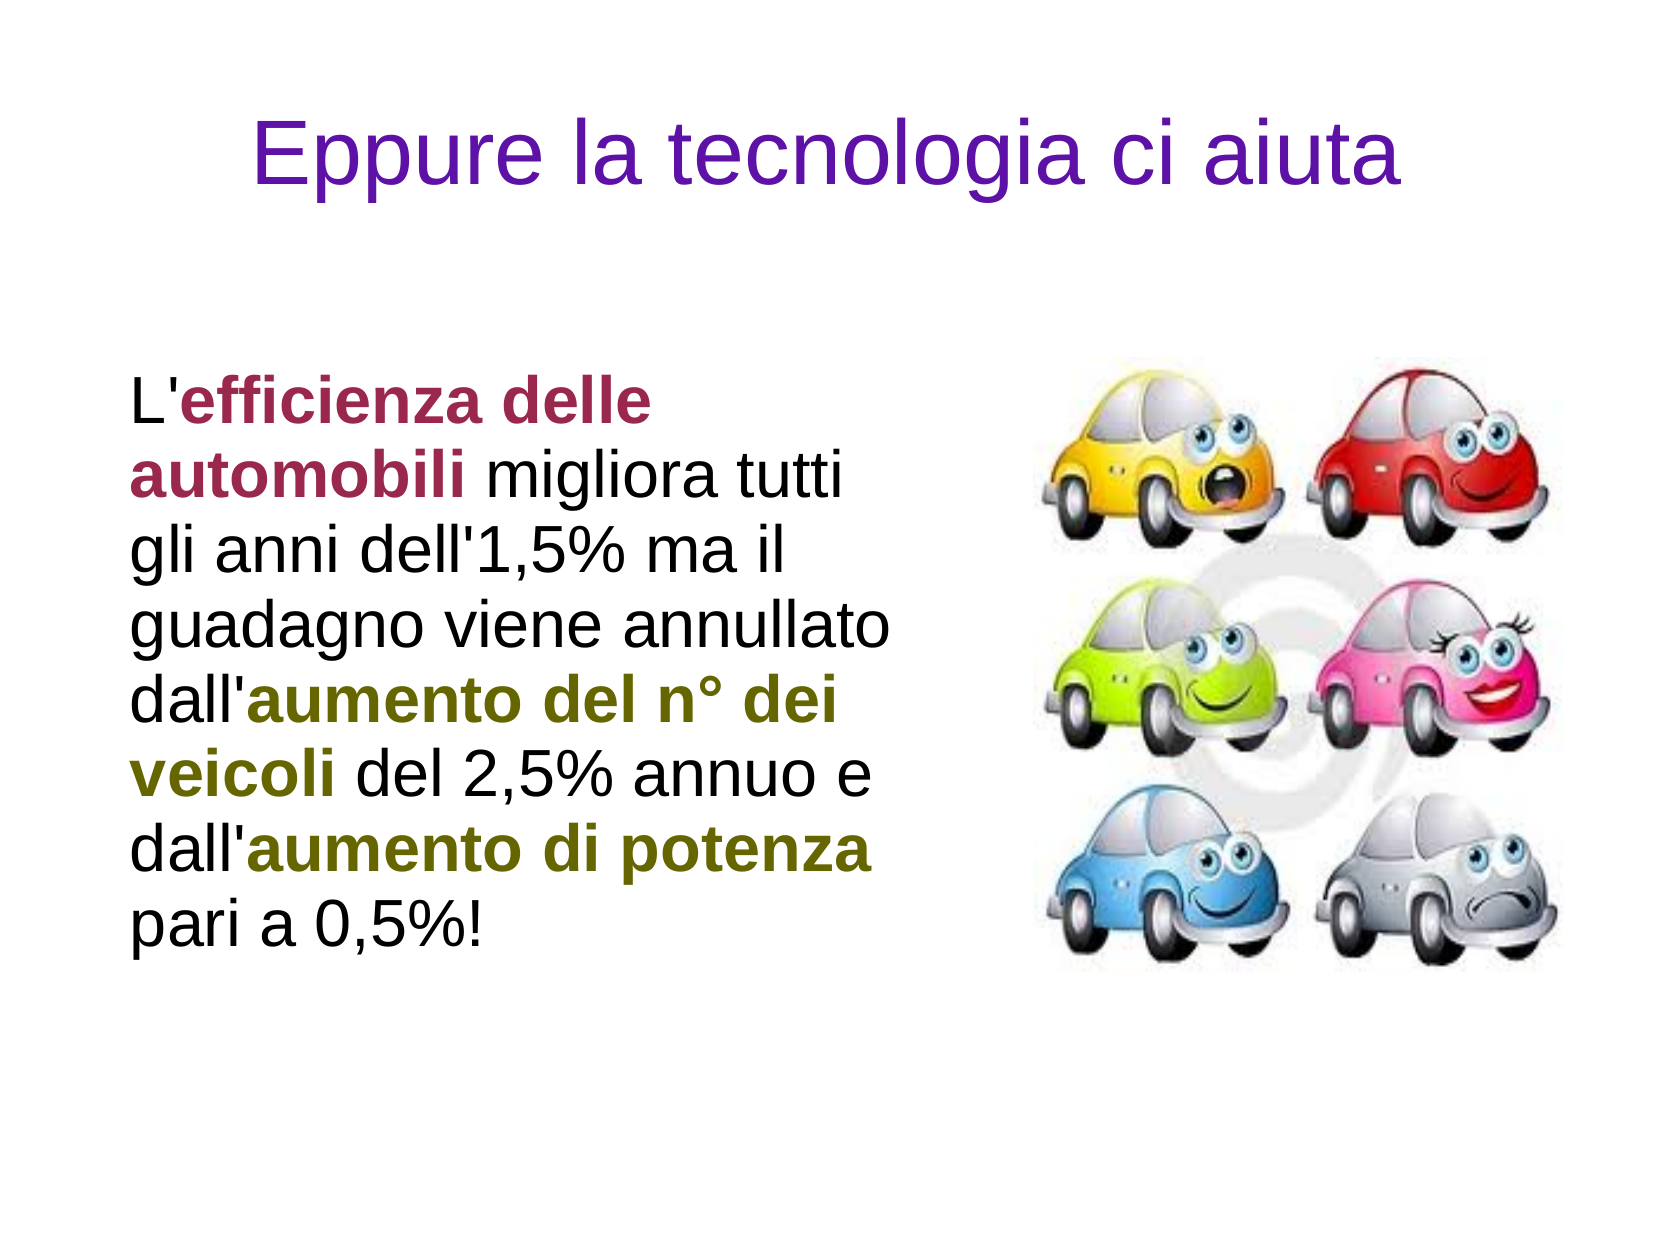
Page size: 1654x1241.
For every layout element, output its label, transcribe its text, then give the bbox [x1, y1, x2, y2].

list L'efficienza delle automobili migliora tutti gli anni dell'1,5% ma il guadagno viene annullato dall'aumento del n° dei veicoli del 2,5% annuo e dall'aumento di potenza pari a 0,5%! [59, 362, 898, 1182]
picture [1033, 357, 1565, 975]
title Eppure la tecnologia ci aiuta [82, 49, 1571, 257]
